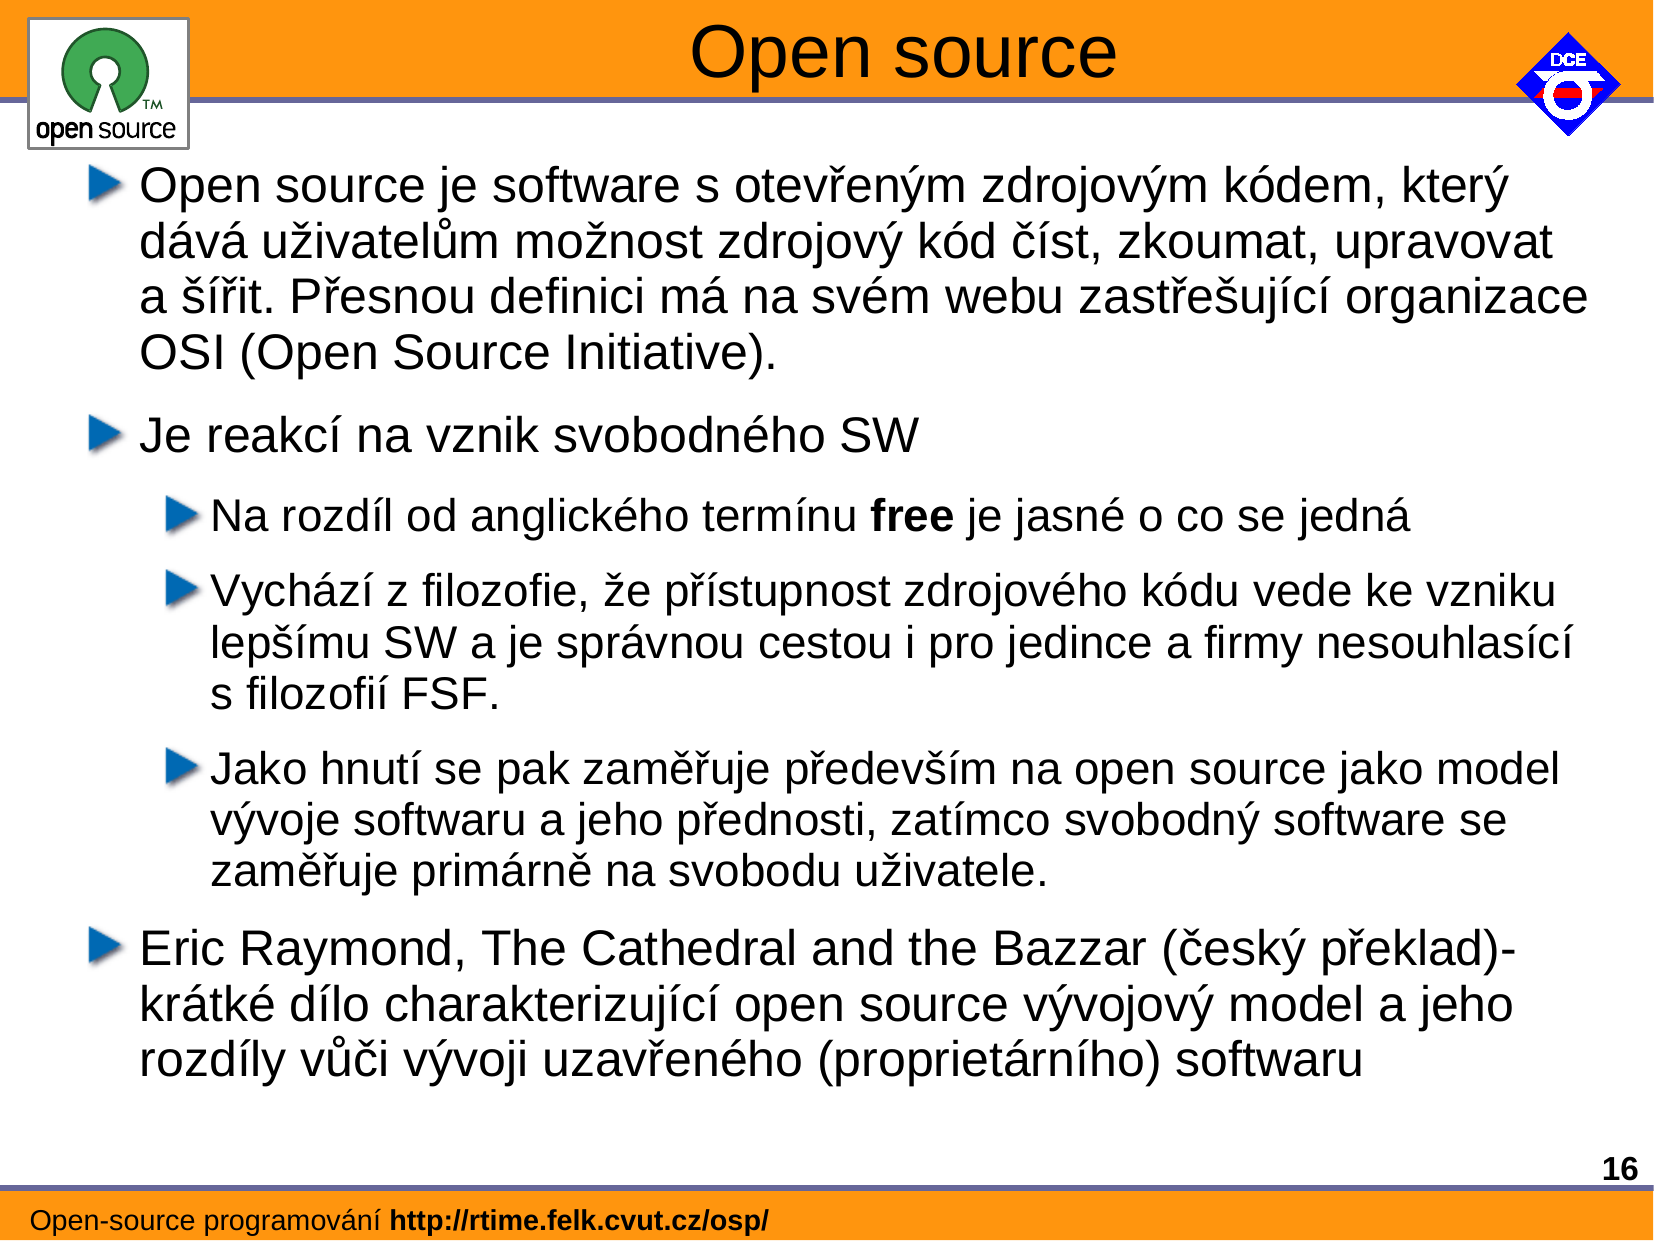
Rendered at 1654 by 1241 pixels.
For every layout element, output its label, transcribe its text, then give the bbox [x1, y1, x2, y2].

title Open source [178, 4, 1631, 98]
list Open source je software s otevřeným zdrojovým kódem, který dává uživatelům možnost zdrojový kód číst, zkoumat, upravovat a šířit. Přesnou definici má na svém webu zastřešující organizace OSI (Open Source Initiative). Je reakcí na vznik svobodného SW Na rozdíl od anglického termínu free je jasné o co se jedná Vychází z filozofie, že přístupnost zdrojového kódu vede ke vzniku lepšímu SW a je správnou cestou i pro jedince a firmy nesouhlasící s filozofií FSF. Jako hnutí se pak zaměřuje především na open source jako model vývoje softwaru a jeho přednosti, zatímco svobodný software se zaměřuje primárně na svobodu uživatele. Eric Raymond, The Cathedral and the Bazzar (český překlad)- krátké dílo charakterizující open source vývojový model a jeho rozdíly vůči vývoji uzavřeného (proprietárního) softwaru [68, 157, 1592, 1180]
